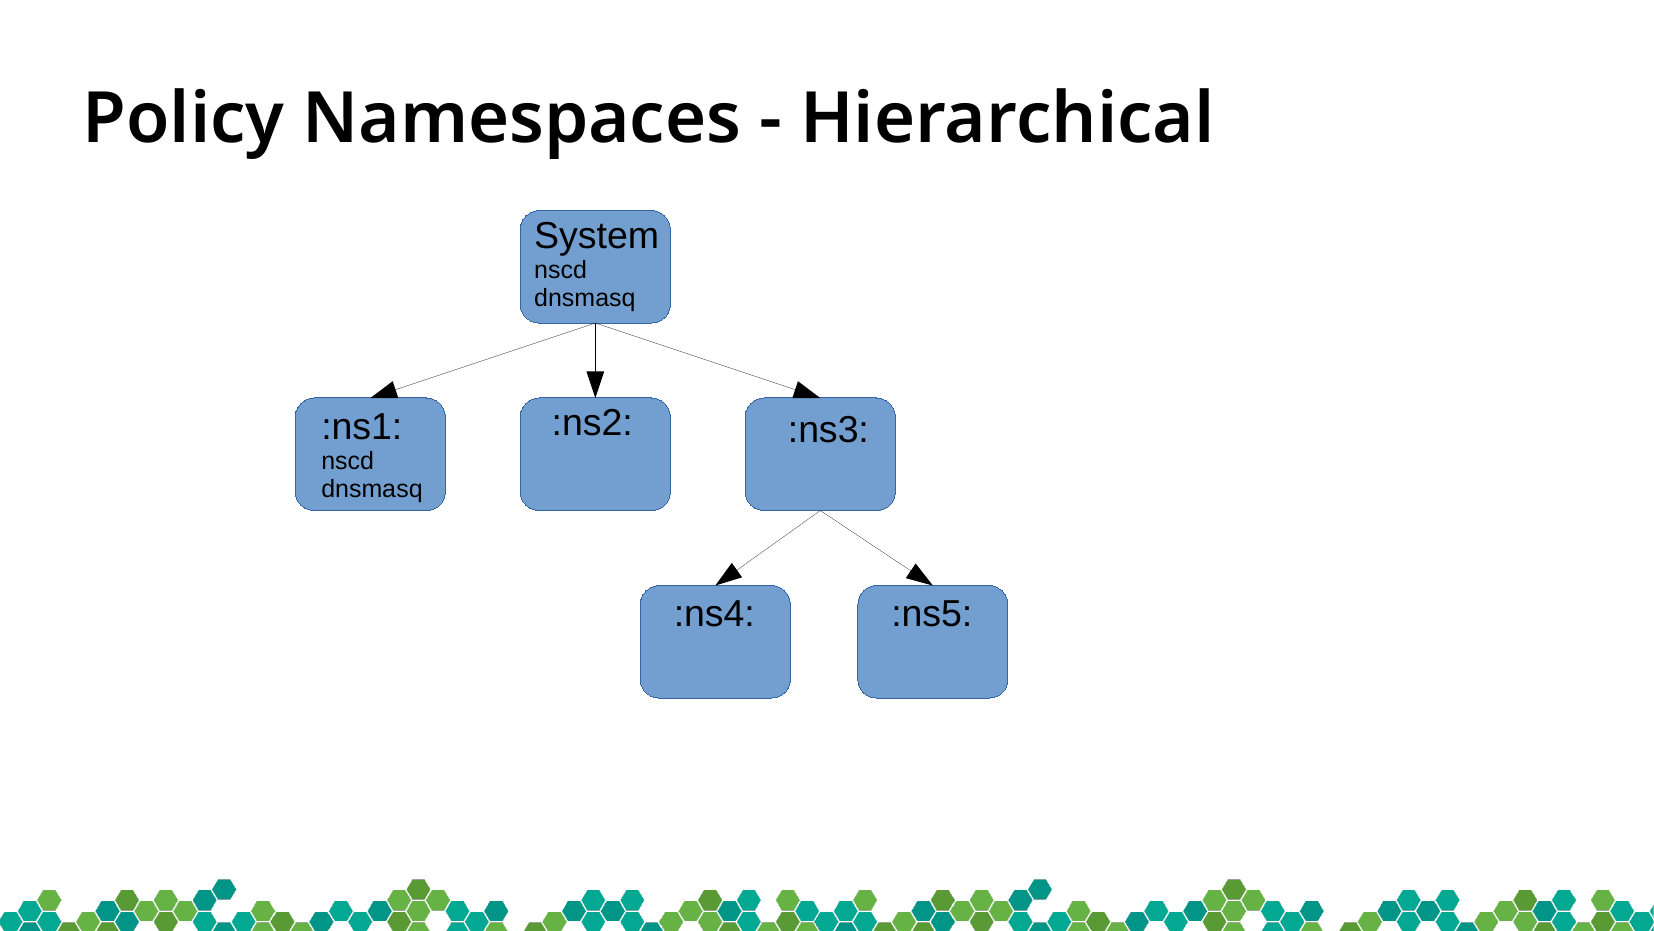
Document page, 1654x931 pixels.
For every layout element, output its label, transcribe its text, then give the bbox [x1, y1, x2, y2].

text_box [745, 397, 896, 511]
text_box :ns1: nscd dnsmasq [306, 397, 438, 511]
title Policy Namespaces - Hierarchical [82, 37, 1571, 193]
text_box [529, 320, 662, 324]
text_box [295, 399, 306, 509]
text_box [857, 585, 1008, 699]
text_box :ns5: [876, 584, 988, 642]
text_box [438, 402, 446, 507]
text_box :ns3: [773, 401, 885, 459]
text_box [640, 585, 791, 699]
picture [0, 871, 1654, 931]
text_box :ns2: [536, 394, 648, 452]
text_box System nscd dnsmasq [519, 206, 675, 320]
text_box [520, 397, 671, 511]
text_box :ns4: [659, 585, 770, 643]
